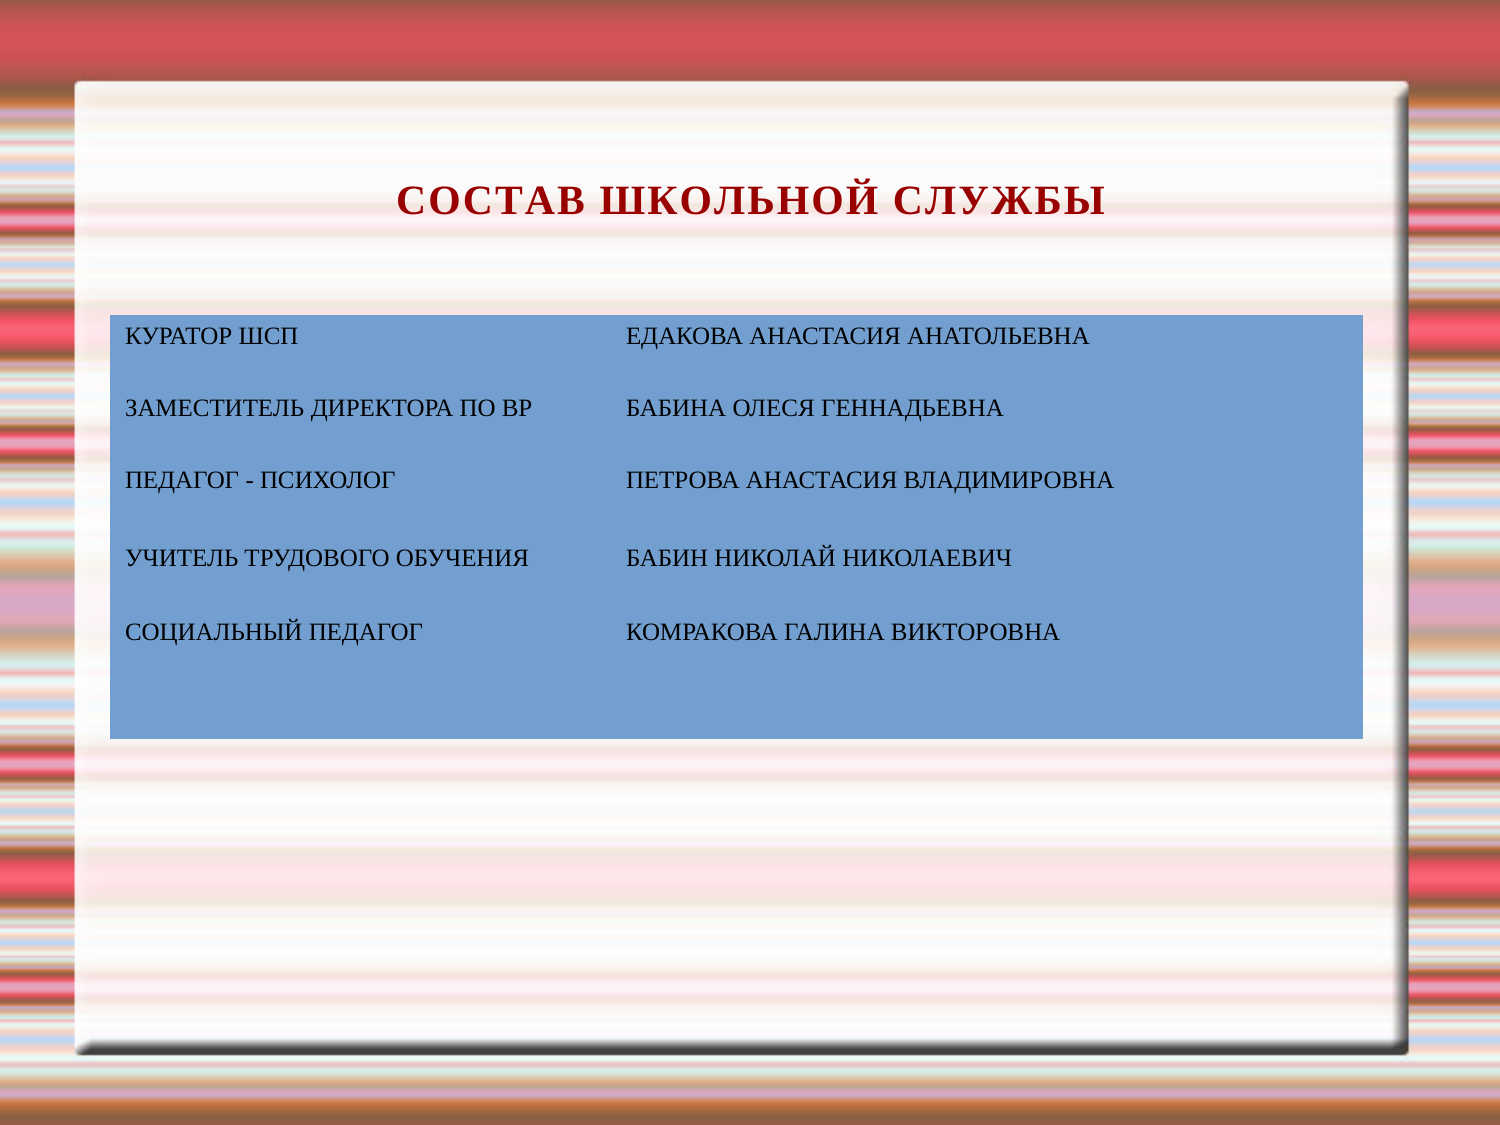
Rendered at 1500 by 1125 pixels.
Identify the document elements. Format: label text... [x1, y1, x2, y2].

table_cell СОЦИАЛЬНЫЙ ПЕДАГОГ [110, 611, 611, 739]
table_header КУРАТОР ШСП [110, 315, 611, 387]
table_cell ПЕДАГОГ - ПСИХОЛОГ [110, 459, 611, 536]
table_cell БАБИН НИКОЛАЙ НИКОЛАЕВИЧ [611, 536, 1363, 611]
table_cell КОМРАКОВА ГАЛИНА ВИКТОРОВНА [611, 611, 1363, 739]
table_cell ЗАМЕСТИТЕЛЬ ДИРЕКТОРА ПО ВР [110, 387, 611, 459]
table_cell БАБИНА ОЛЕСЯ ГЕННАДЬЕВНА [611, 387, 1363, 459]
table_cell ПЕТРОВА АНАСТАСИЯ ВЛАДИМИРОВНА [611, 459, 1363, 536]
table_header ЕДАКОВА АНАСТАСИЯ АНАТОЛЬЕВНА [611, 315, 1363, 387]
title СОСТАВ ШКОЛЬНОЙ СЛУЖБЫ [110, 104, 1392, 292]
table_cell УЧИТЕЛЬ ТРУДОВОГО ОБУЧЕНИЯ [110, 536, 611, 611]
